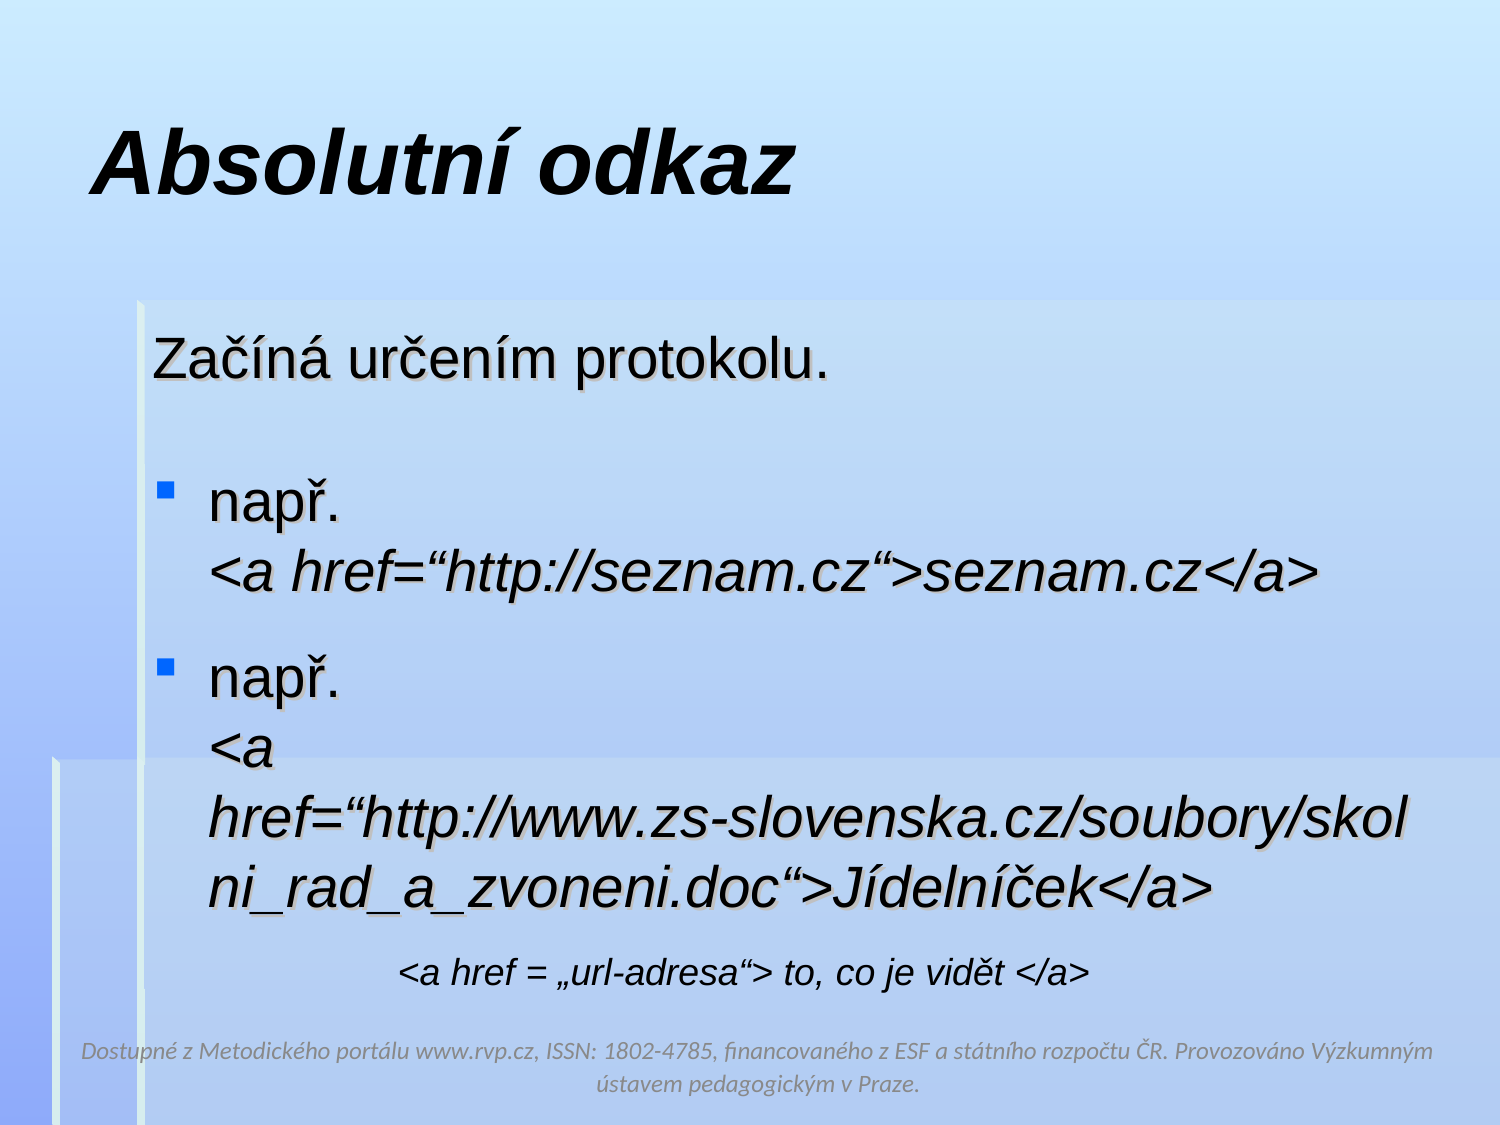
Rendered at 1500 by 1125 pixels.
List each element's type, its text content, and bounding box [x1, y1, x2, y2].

title Absolutní odkaz [75, 40, 1451, 276]
text_box <a href = „url-adresa“> to, co je vidět </a> [64, 940, 1424, 1002]
list Začíná určením protokolu. např. <a href=“http://seznam.cz“>seznam.cz</a> např. <a href=“http://www.zs-slovenska.cz/soubory/skolni_rad_a_zvoneni.doc“>Jídelníček</a> [137, 312, 1427, 1000]
text_box Dostupné z Metodického portálu www.rvp.cz, ISSN: 1802-4785, financovaného z ESF a státního rozpočtu ČR. Provozováno Výzkumným ústavem pedagogickým v Praze. [64, 1023, 1453, 1095]
